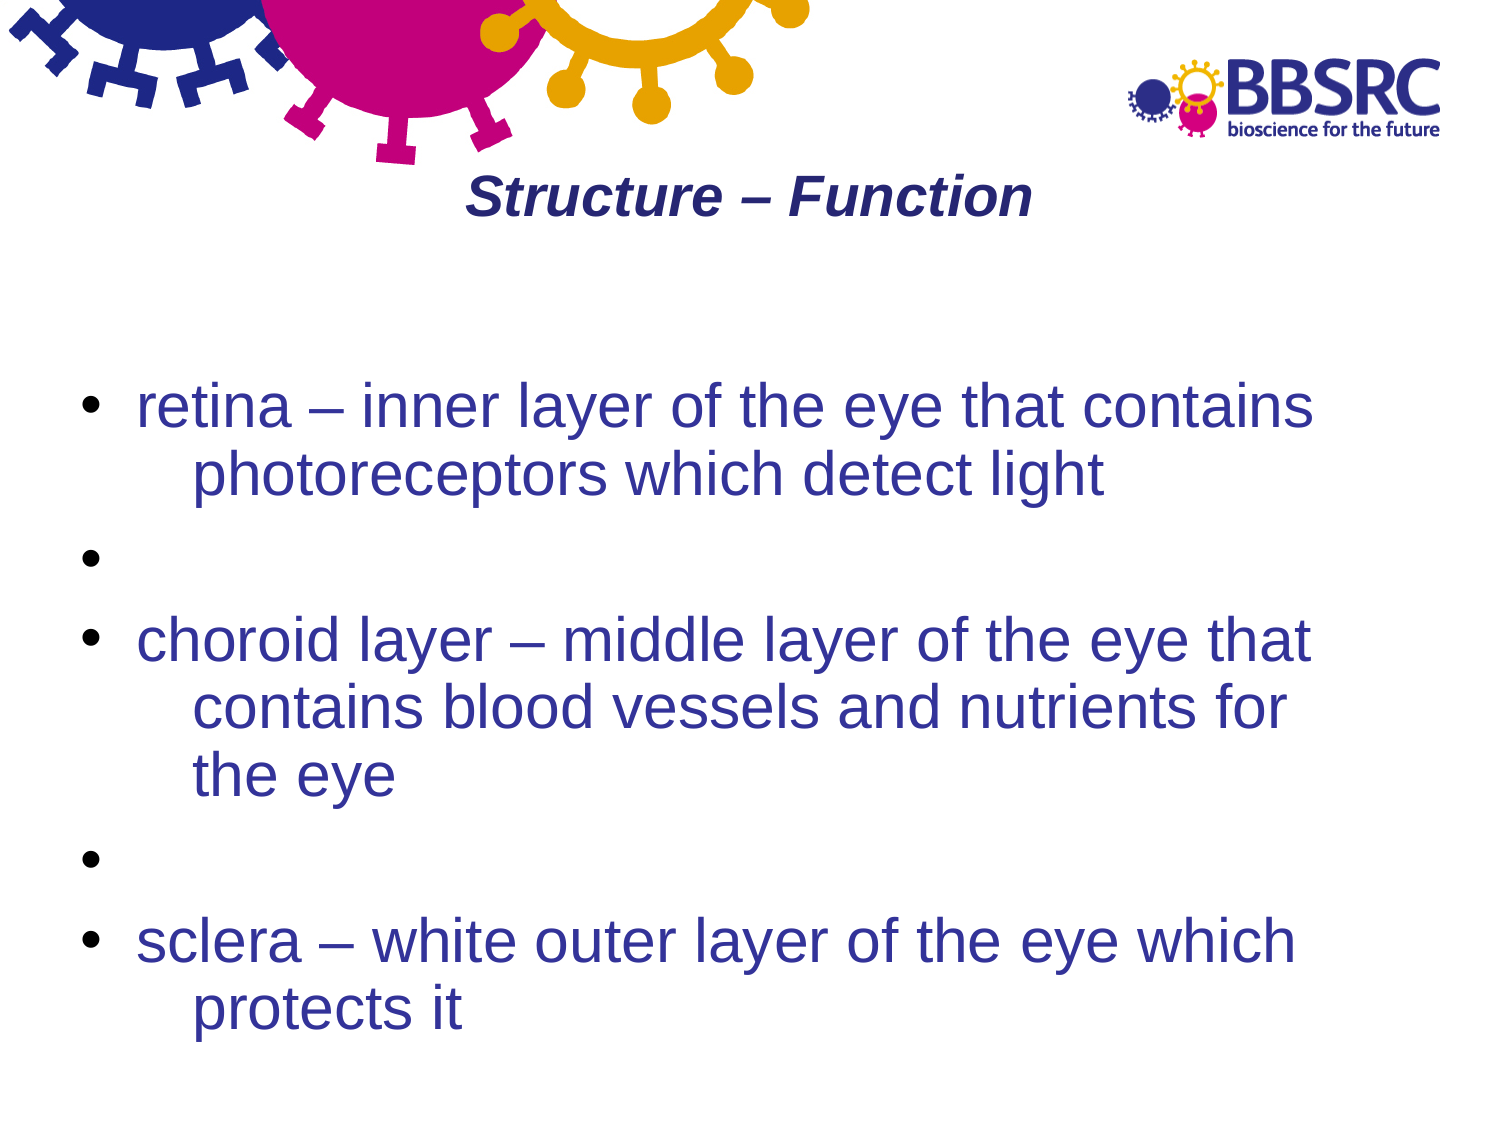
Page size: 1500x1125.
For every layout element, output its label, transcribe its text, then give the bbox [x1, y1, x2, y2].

text_box Structure – Function [0, 150, 1500, 339]
list retina – inner layer of the eye that contains photoreceptors which detect light choroid layer – middle layer of the eye that contains blood vessels and nutrients for the eye sclera – white outer layer of the eye which protects it [64, 366, 1340, 1118]
